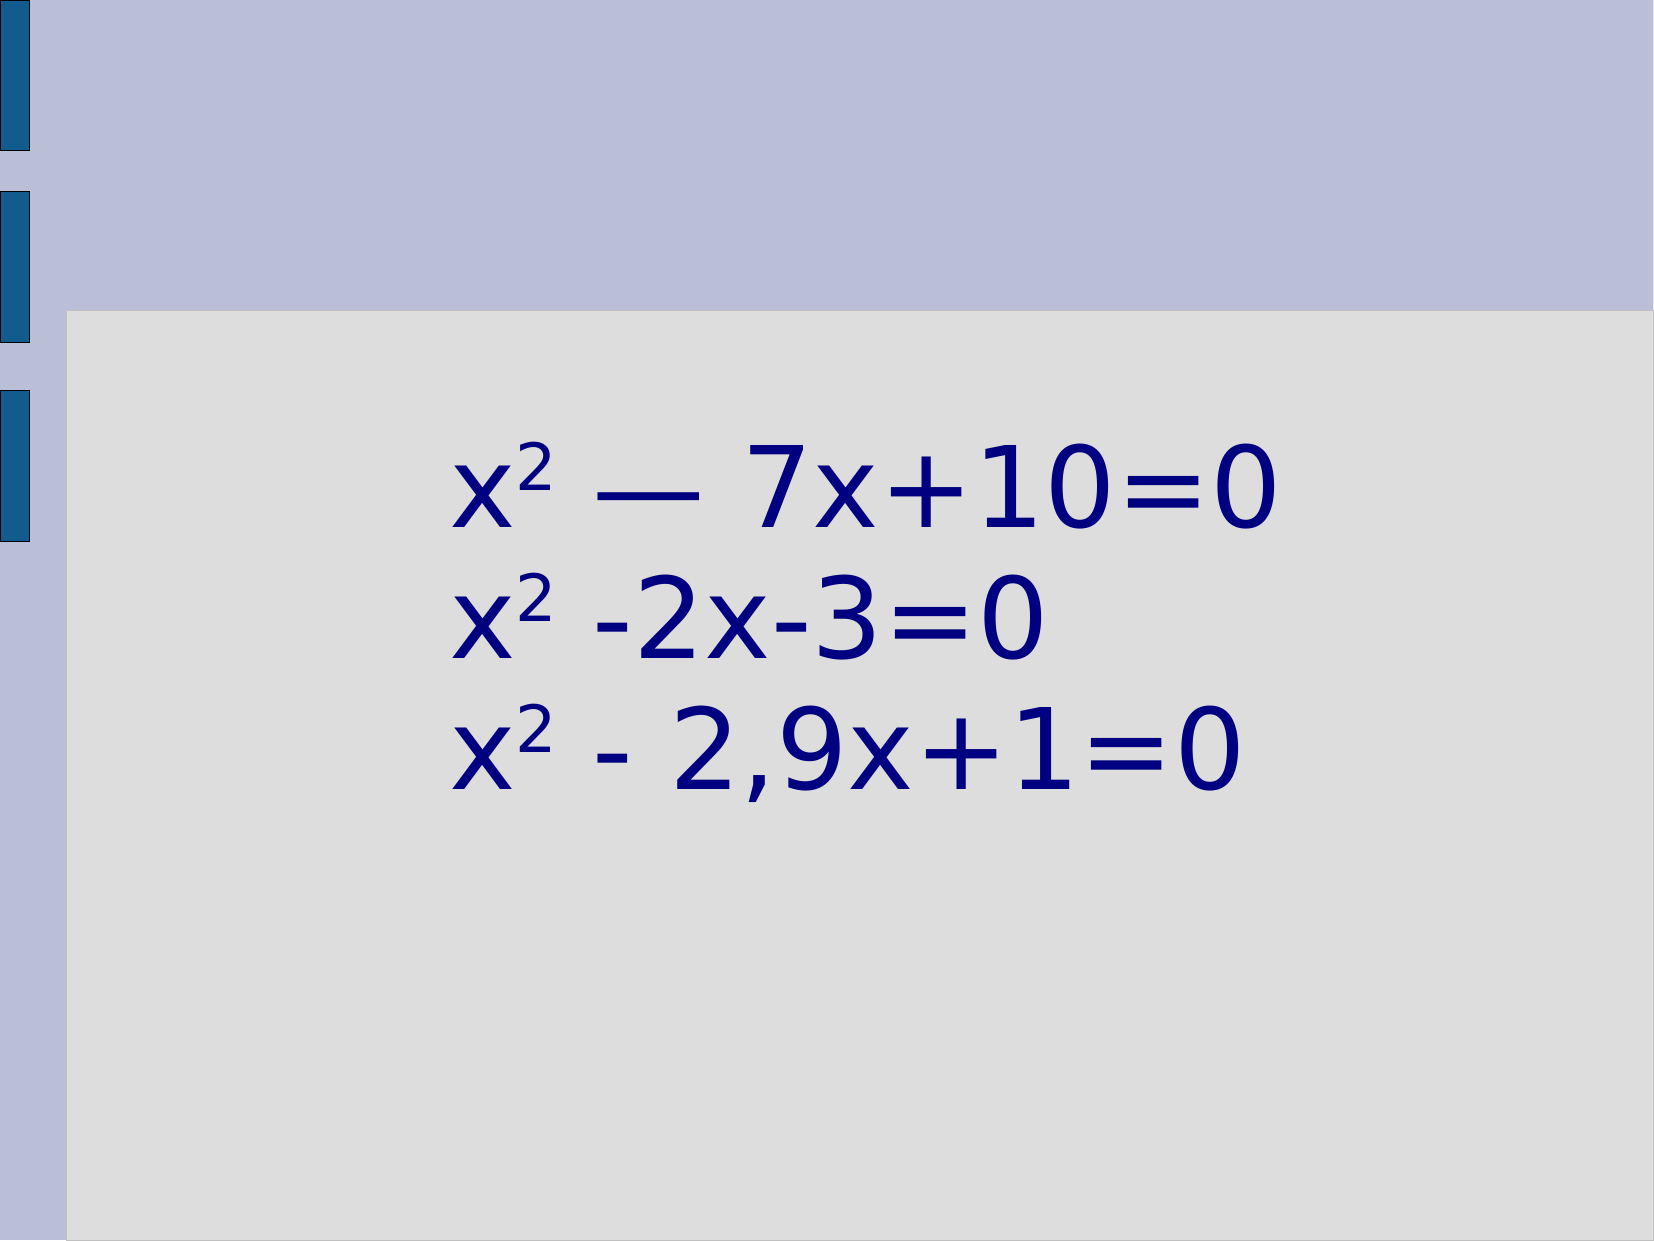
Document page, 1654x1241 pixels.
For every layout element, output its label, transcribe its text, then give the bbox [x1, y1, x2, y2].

text_box х2 — 7х+10=0 х2 -2х-3=0 х2 - 2,9х+1=0 [434, 416, 1654, 835]
